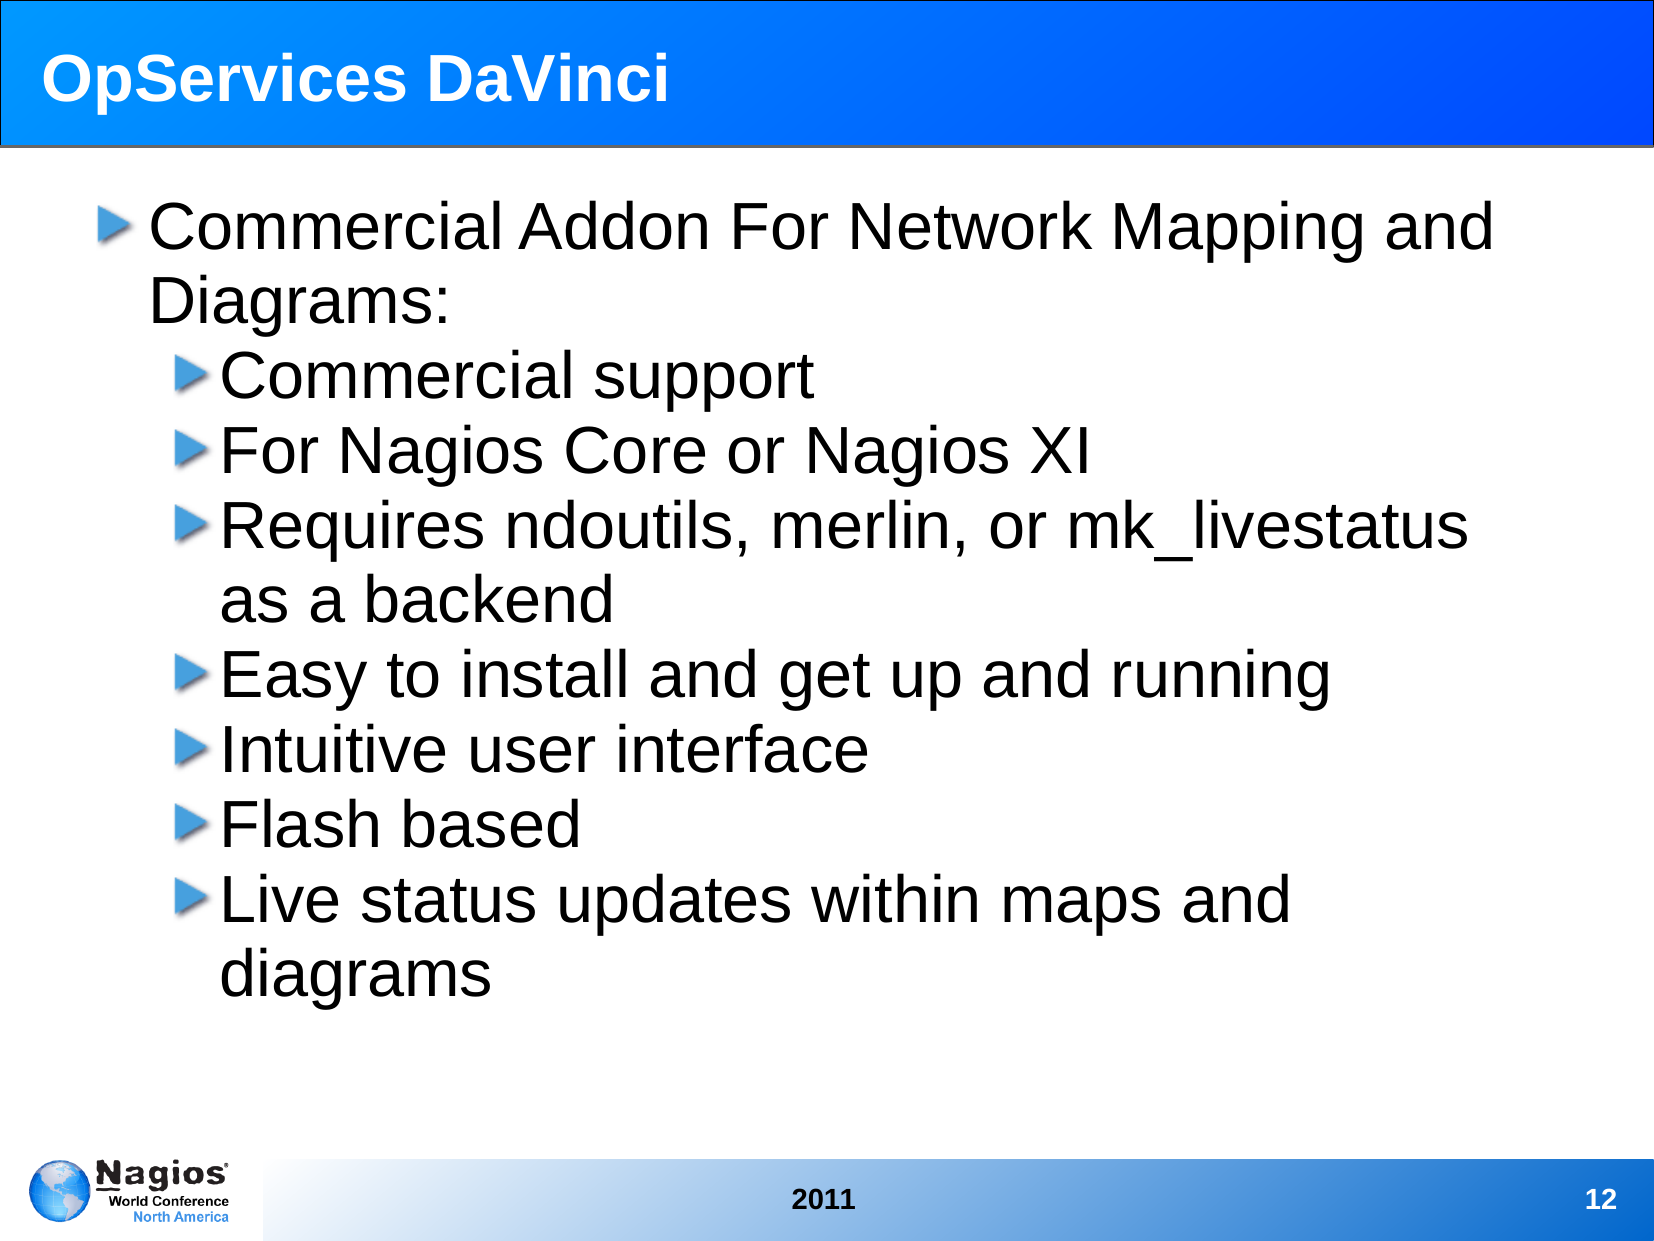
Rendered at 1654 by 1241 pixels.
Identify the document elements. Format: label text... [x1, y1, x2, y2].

picture [29, 1159, 229, 1235]
title OpServices DaVinci [41, 29, 1576, 127]
text_box Commercial Addon For Network Mapping and Diagrams: Commercial support For Nagios Core or Nagios XI Requires ndoutils, merlin, or mk_livestatus as a backend Easy to install and get up and running Intuitive user interface Flash based Live status updates within maps and diagrams [63, 181, 1576, 1019]
